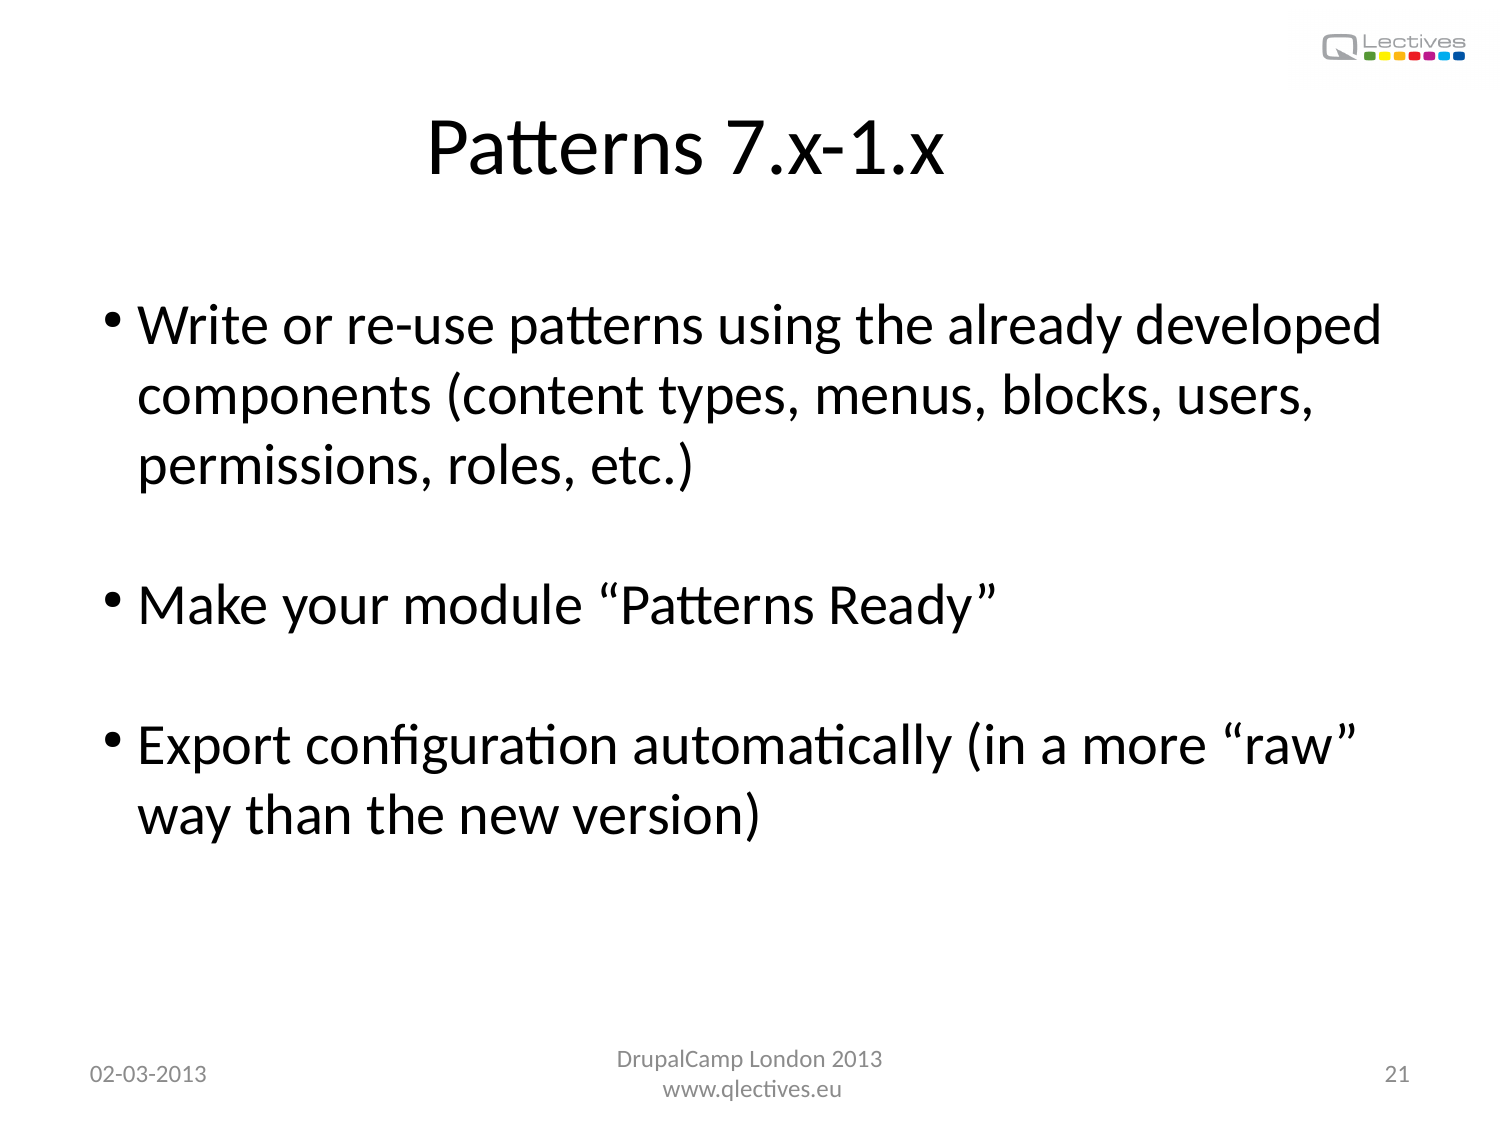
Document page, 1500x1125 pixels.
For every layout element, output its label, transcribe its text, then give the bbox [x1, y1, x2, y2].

text_box Write or re-use patterns using the already developed components (content types, menus, blocks, users, permissions, roles, etc.) Make your module “Patterns Ready” Export configuration automatically (in a more “raw” way than the new version) [52, 213, 1415, 957]
text_box DrupalCamp London 2013 www.qlectives.eu [512, 1042, 988, 1103]
picture [1288, 9, 1500, 90]
text_box 02-03-2013 [74, 1042, 425, 1103]
text_box Patterns 7.x-1.x [11, 47, 1362, 235]
text_box <number> [1074, 1042, 1425, 1103]
